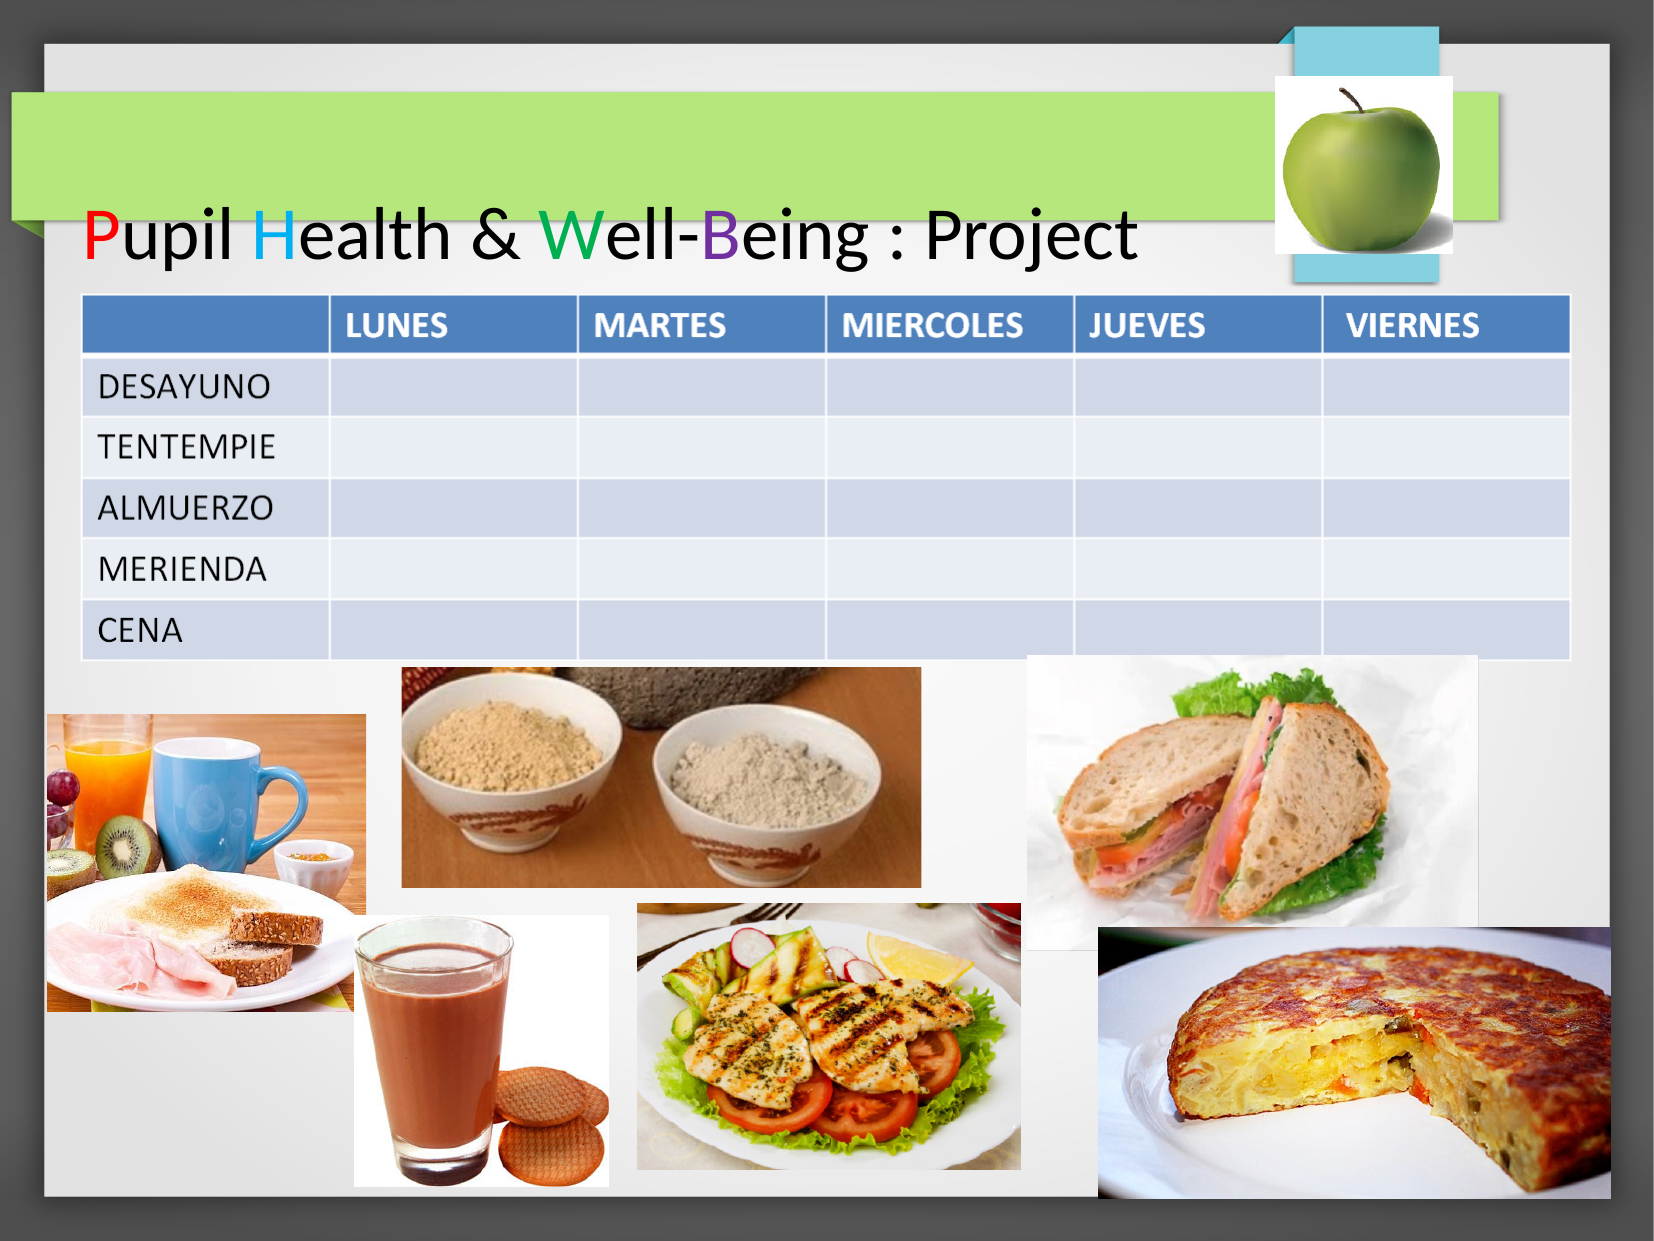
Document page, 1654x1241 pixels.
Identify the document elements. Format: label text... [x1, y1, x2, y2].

picture [0, 0, 1654, 1241]
title Pupil Health & Well-Being : Project [82, 94, 1264, 213]
